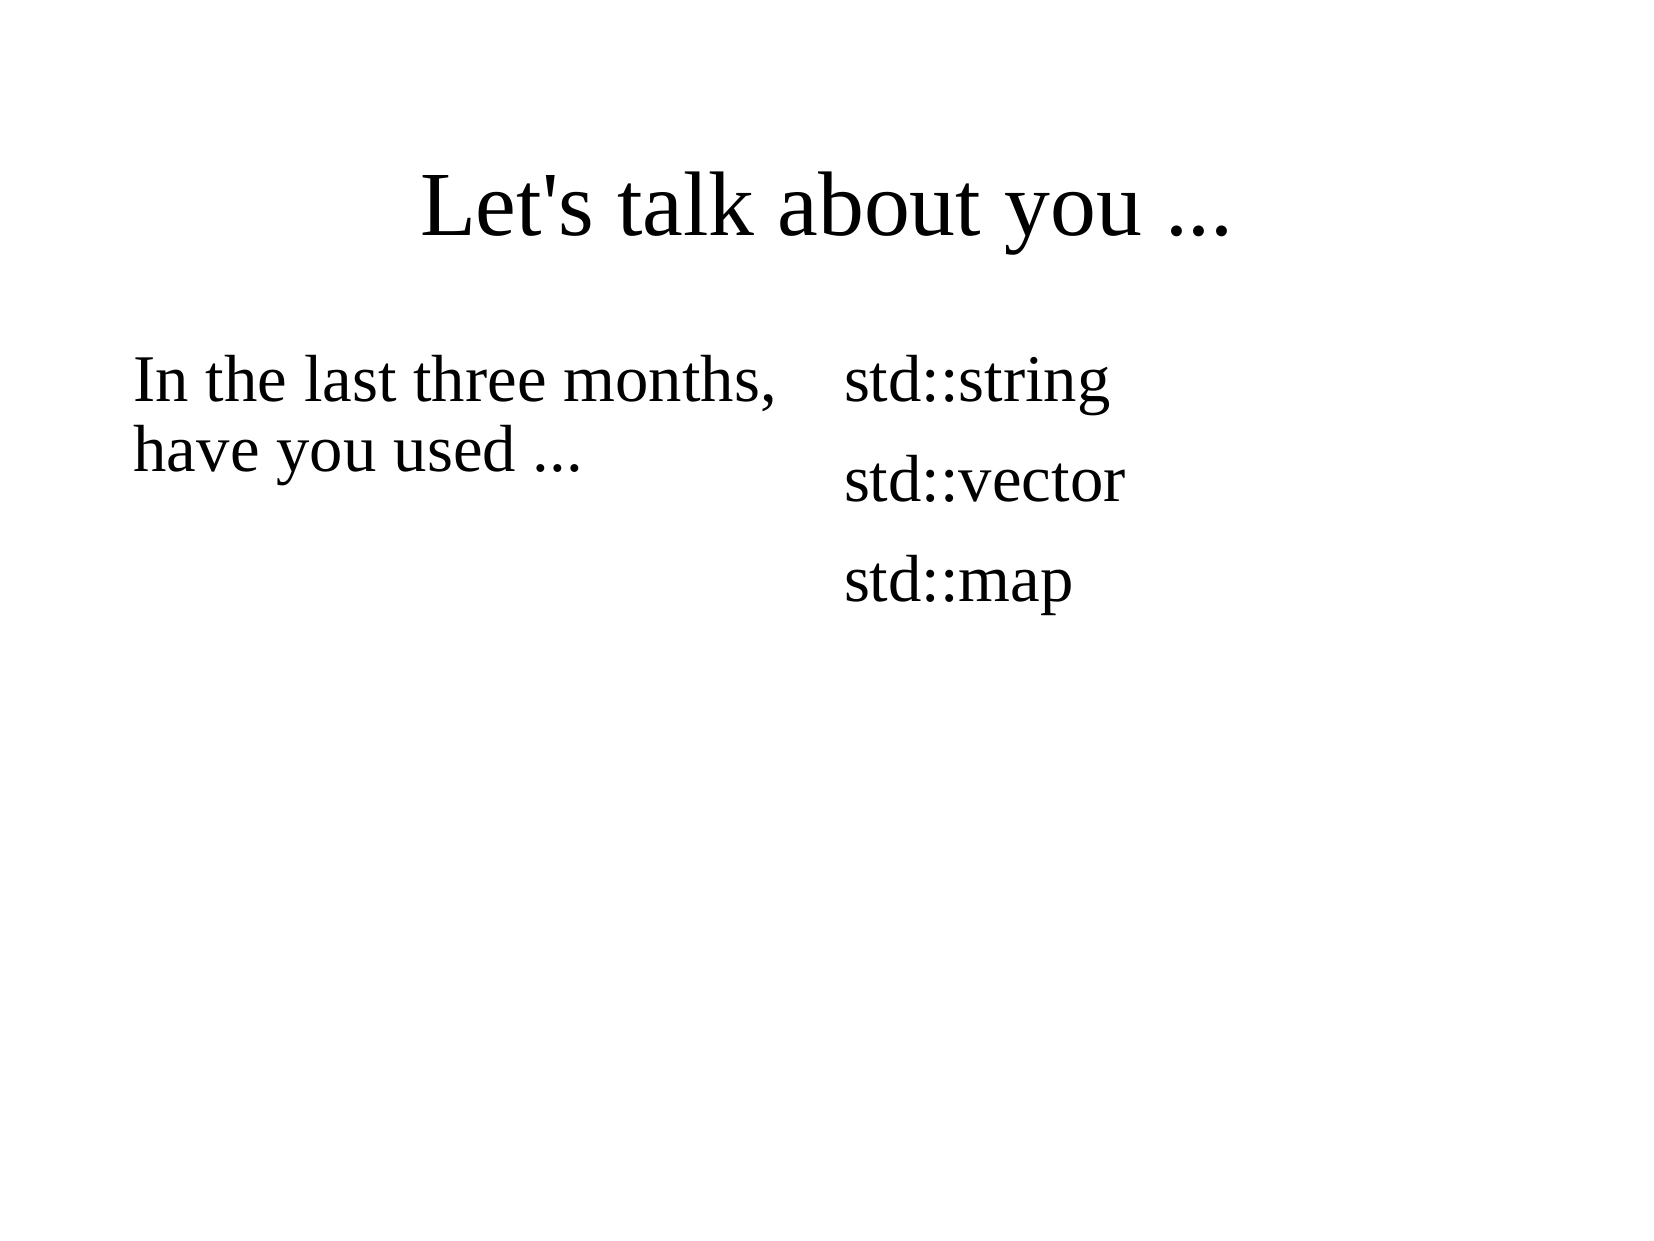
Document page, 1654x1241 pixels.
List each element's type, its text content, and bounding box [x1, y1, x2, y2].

title Let's talk about you ... [121, 102, 1534, 311]
list std::string std::vector std::map [827, 344, 1534, 1127]
text_box In the last three months, have you used ... [133, 344, 779, 486]
